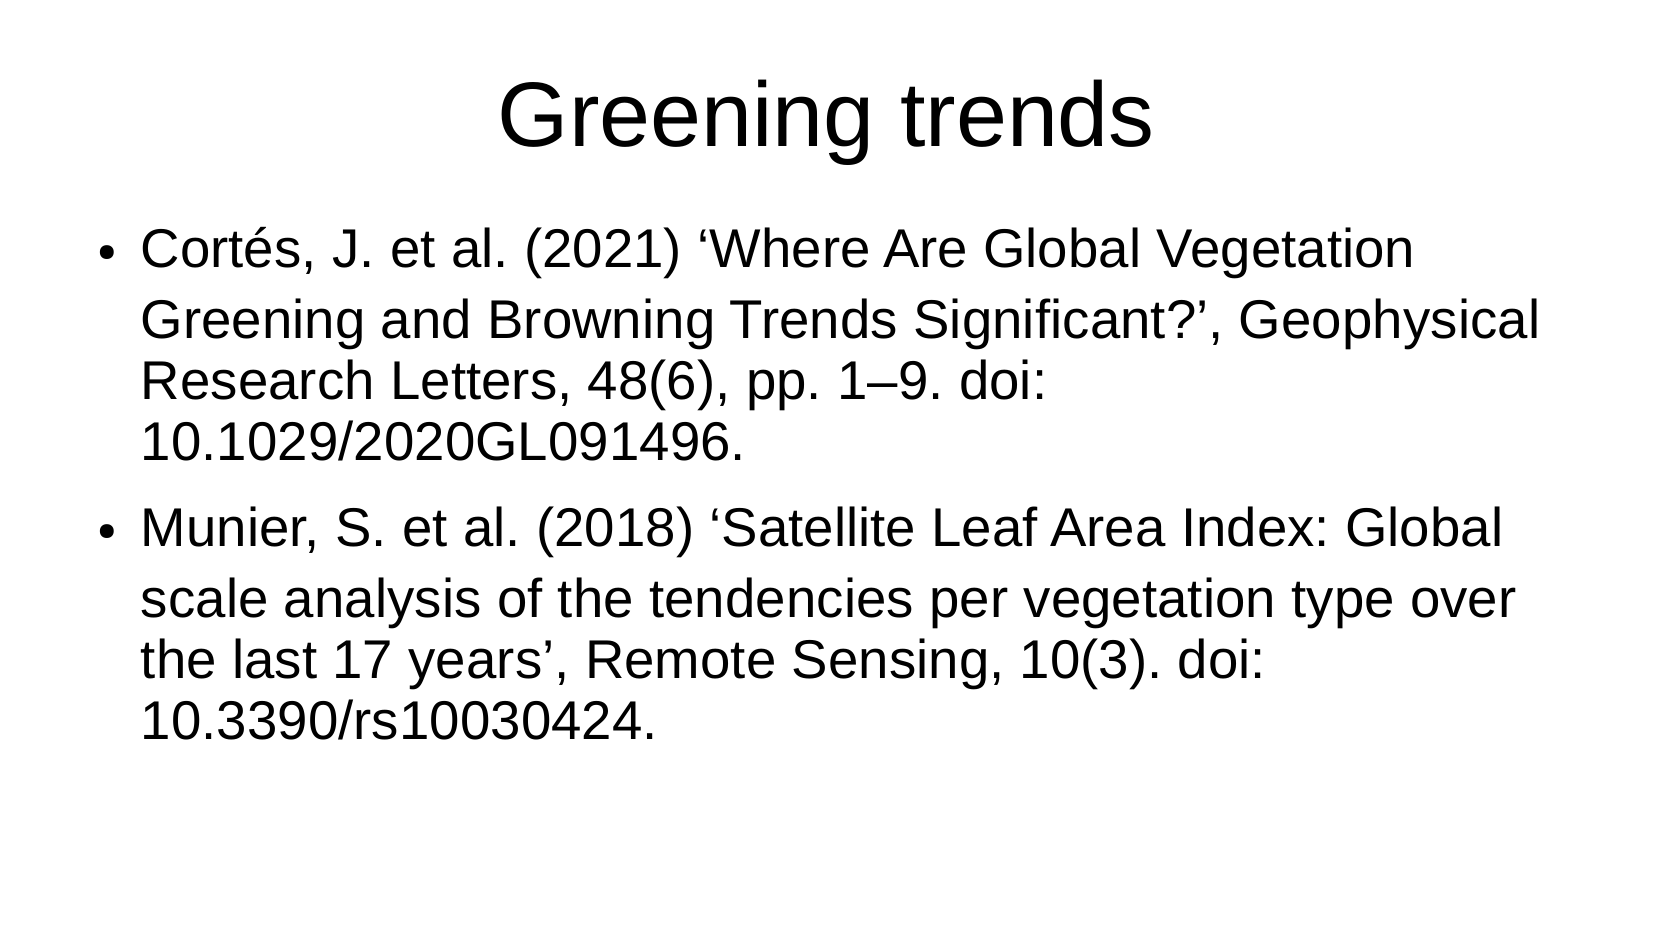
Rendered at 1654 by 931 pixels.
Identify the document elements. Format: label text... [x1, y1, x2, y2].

title Greening trends [82, 37, 1571, 193]
list ﻿Cortés, J. et al. (2021) ‘Where Are Global Vegetation Greening and Browning Trends Significant?’, Geophysical Research Letters, 48(6), pp. 1–9. doi: 10.1029/2020GL091496. ﻿Munier, S. et al. (2018) ‘Satellite Leaf Area Index: Global scale analysis of the tendencies per vegetation type over the last 17 years’, Remote Sensing, 10(3). doi: 10.3390/rs10030424. [82, 217, 1571, 758]
